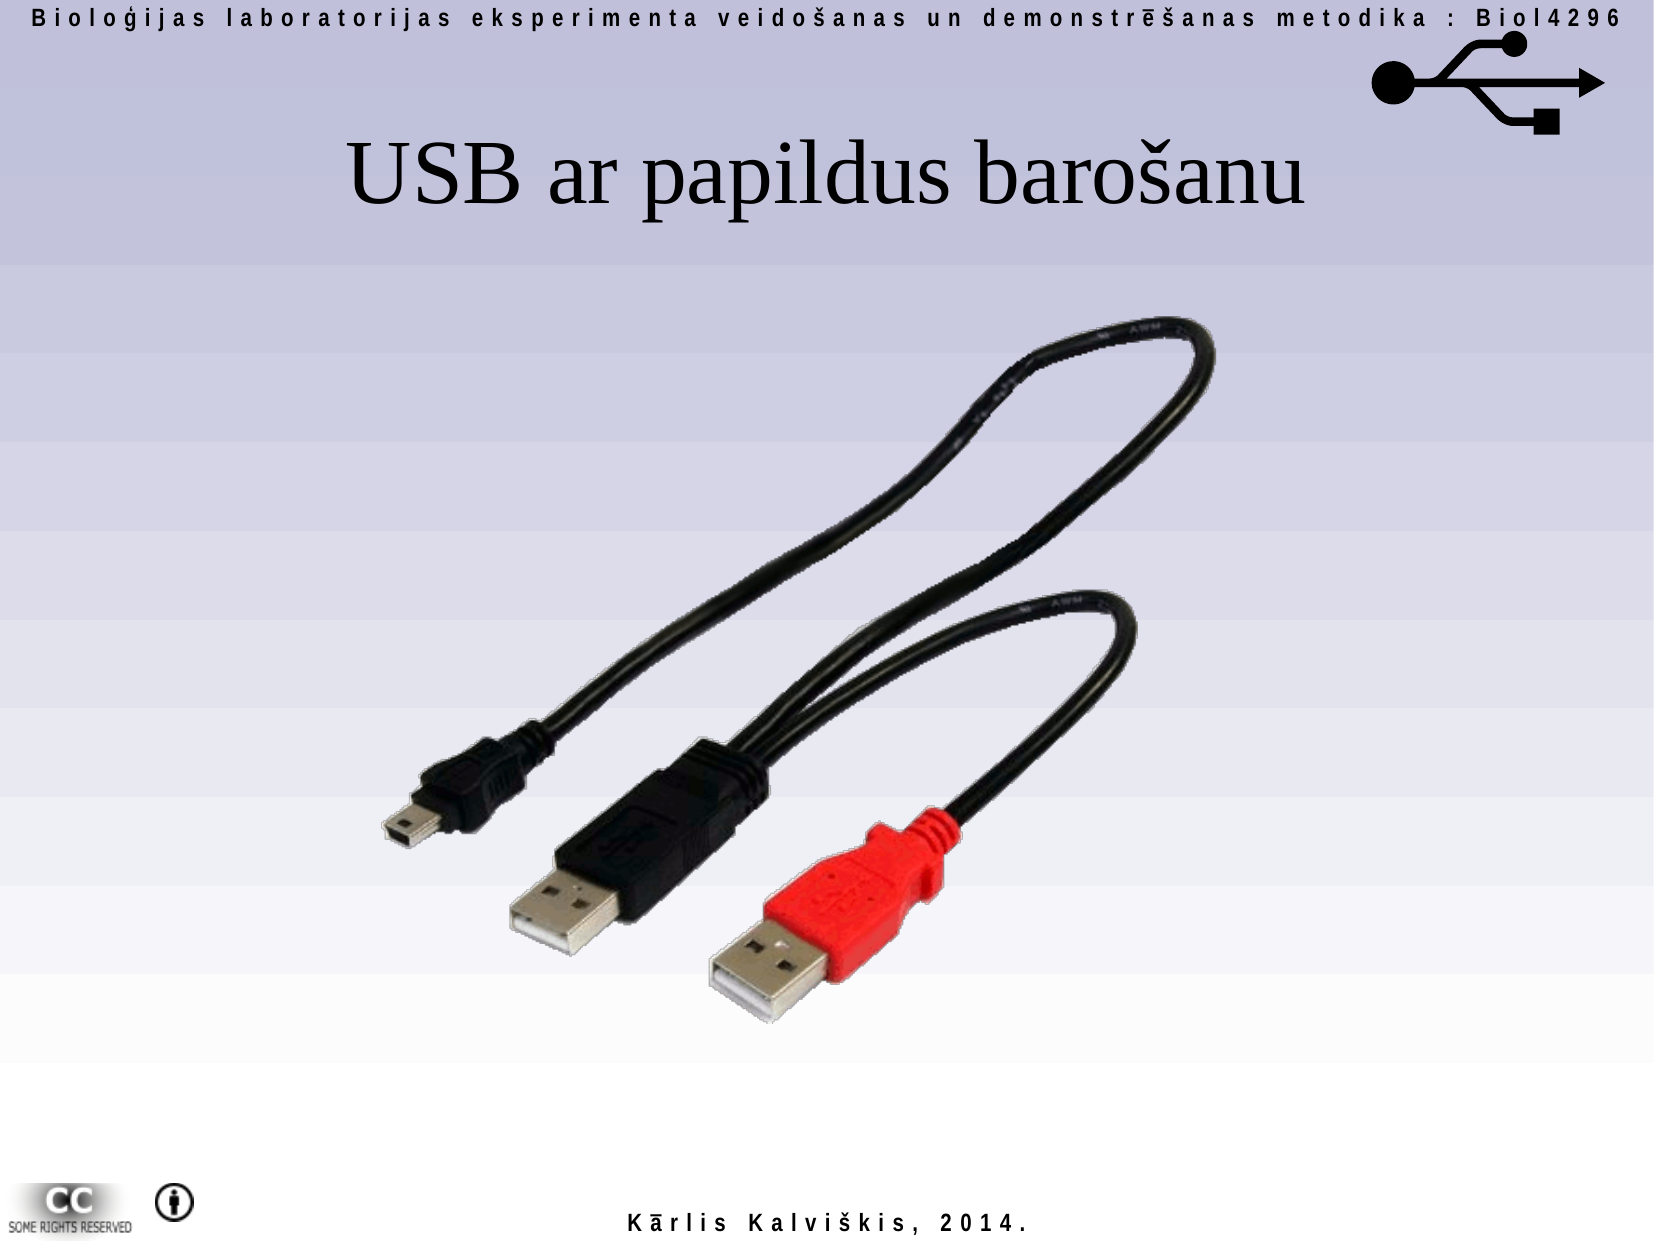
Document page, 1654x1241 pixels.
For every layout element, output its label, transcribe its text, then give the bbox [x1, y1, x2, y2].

text_box [1371, 30, 1606, 135]
picture [0, 0, 1654, 1241]
title USB ar papildus barošanu [29, 49, 1625, 296]
